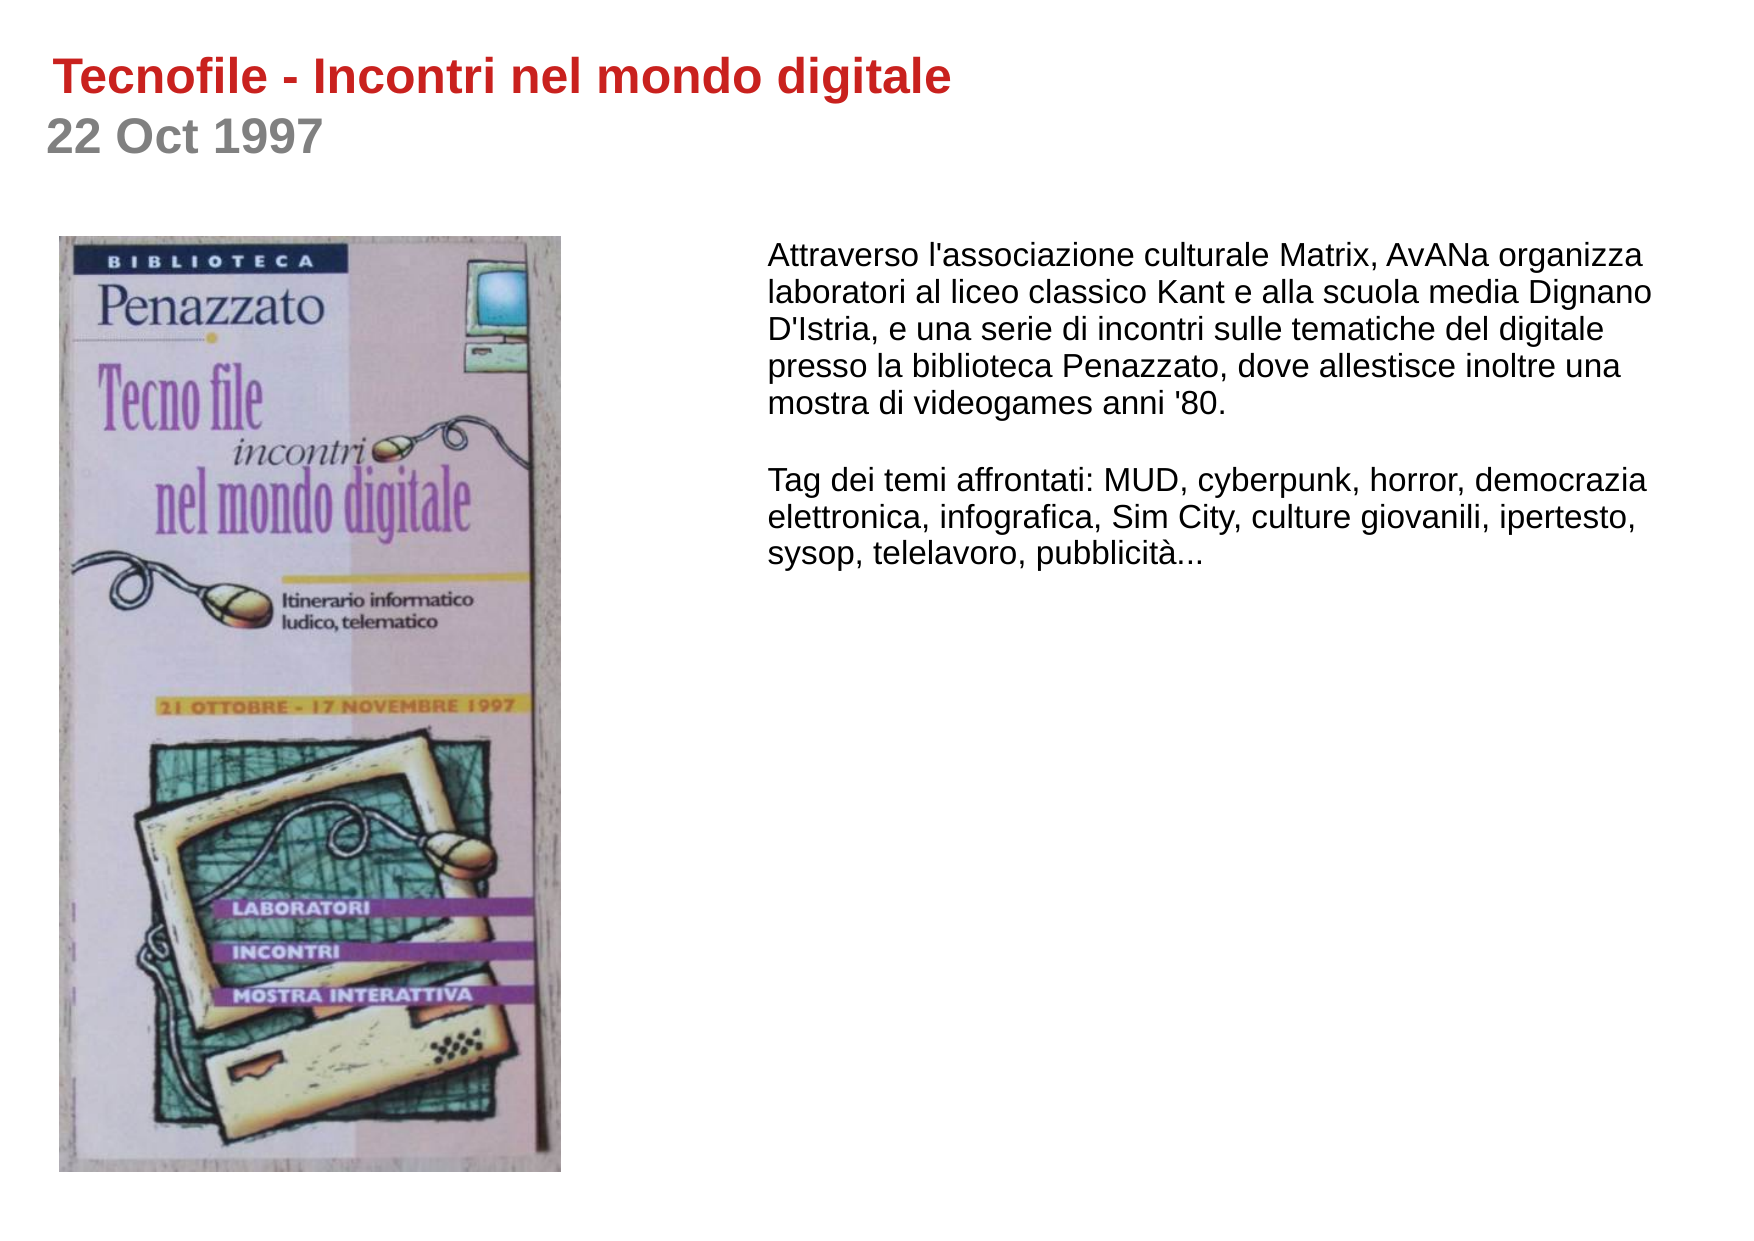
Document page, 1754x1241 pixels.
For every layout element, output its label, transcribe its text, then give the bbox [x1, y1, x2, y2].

title Tecnofile - Incontri nel mondo digitale [52, 39, 1713, 114]
text_box 22 Oct 1997 [31, 101, 768, 178]
subtitle Attraverso l'associazione culturale Matrix, AvANa organizza laboratori al liceo classico Kant e alla scuola media Dignano D'Istria, e una serie di incontri sulle tematiche del digitale presso la biblioteca Penazzato, dove allestisce inoltre una mostra di videogames anni '80. Tag dei temi affrontati: MUD, cyberpunk, horror, democrazia elettronica, infografica, Sim City, culture giovanili, ipertesto, sysop, telelavoro, pubblicità... [767, 236, 1692, 1182]
picture [59, 236, 561, 1172]
